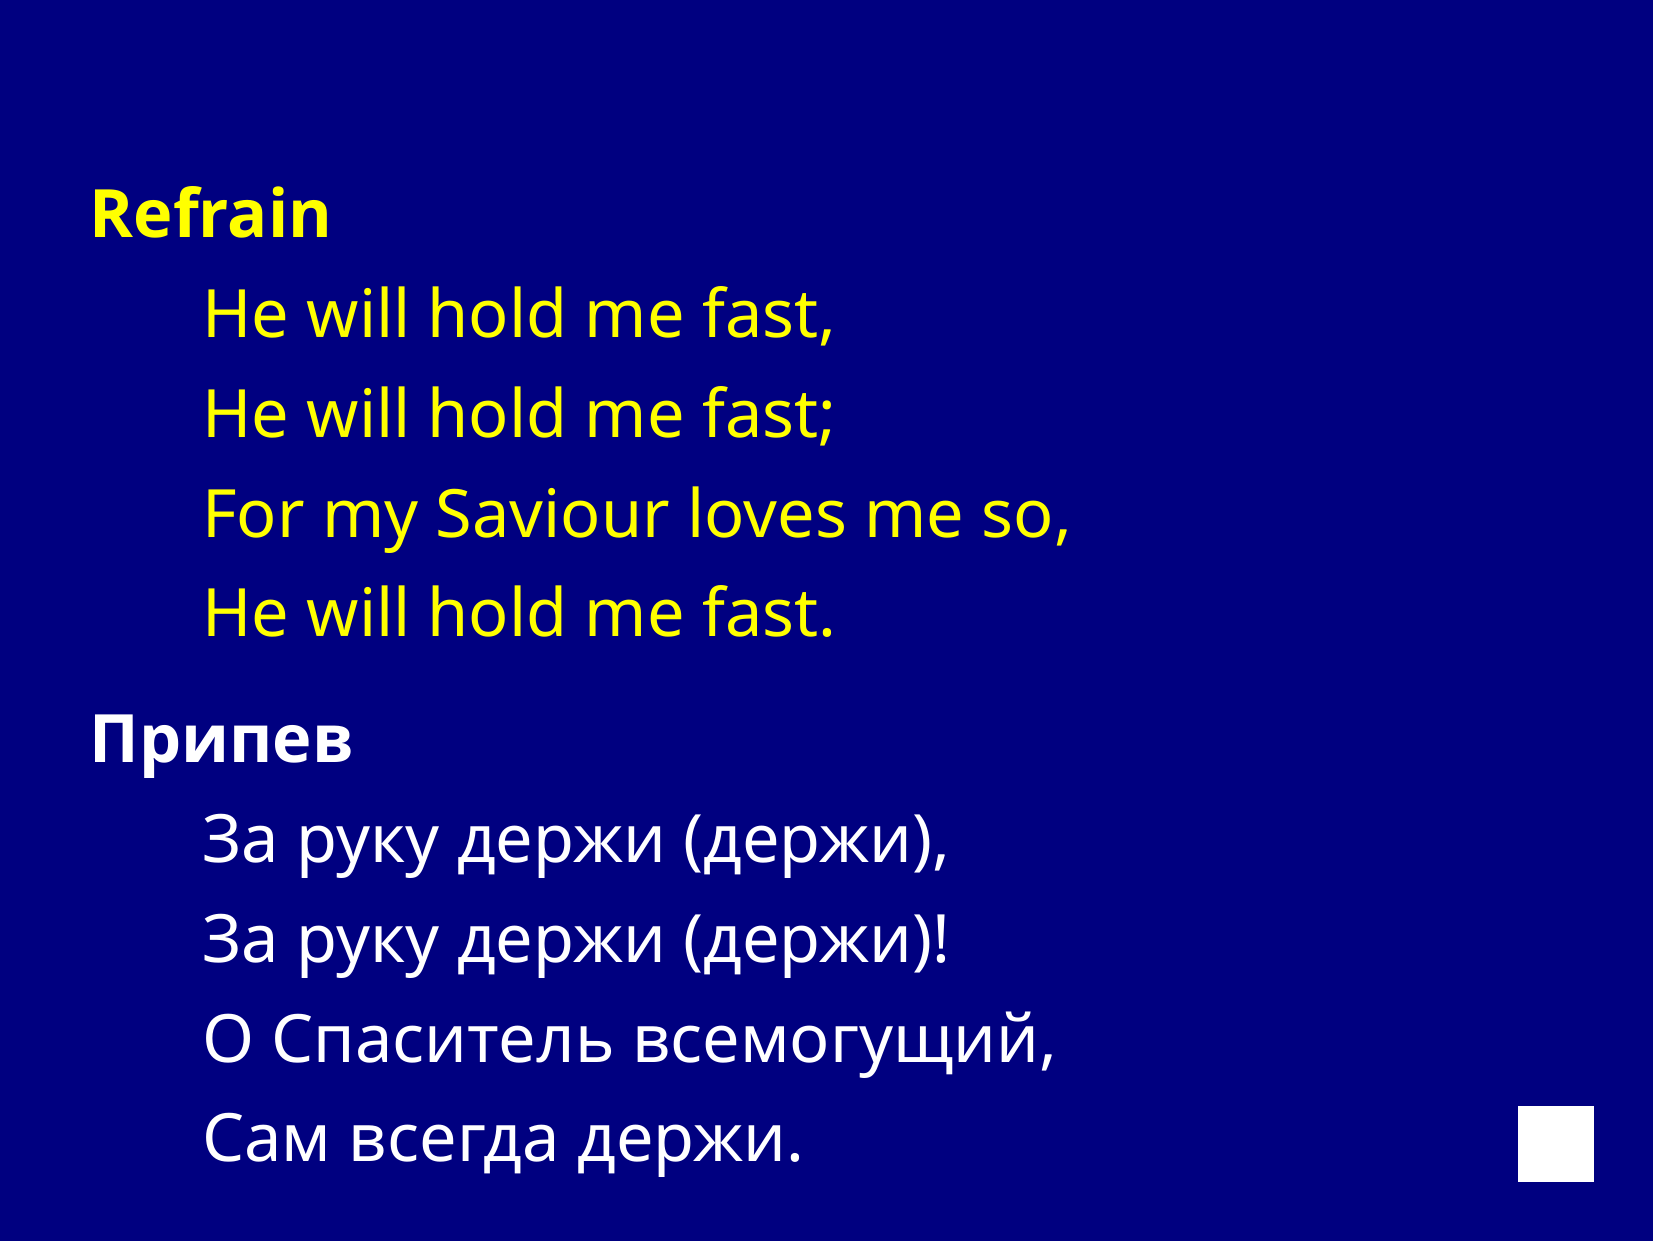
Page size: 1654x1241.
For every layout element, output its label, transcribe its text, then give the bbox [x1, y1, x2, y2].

text_box [1518, 1106, 1594, 1182]
text_box Refrain He will hold me fast, He will hold me fast; For my Saviour loves me so, He will hold me fast. [75, 150, 1576, 638]
text_box Припев За руку держи (держи), За руку держи (держи)! О Спаситель всемогущий, Сам всегда держи. [75, 675, 1576, 1163]
